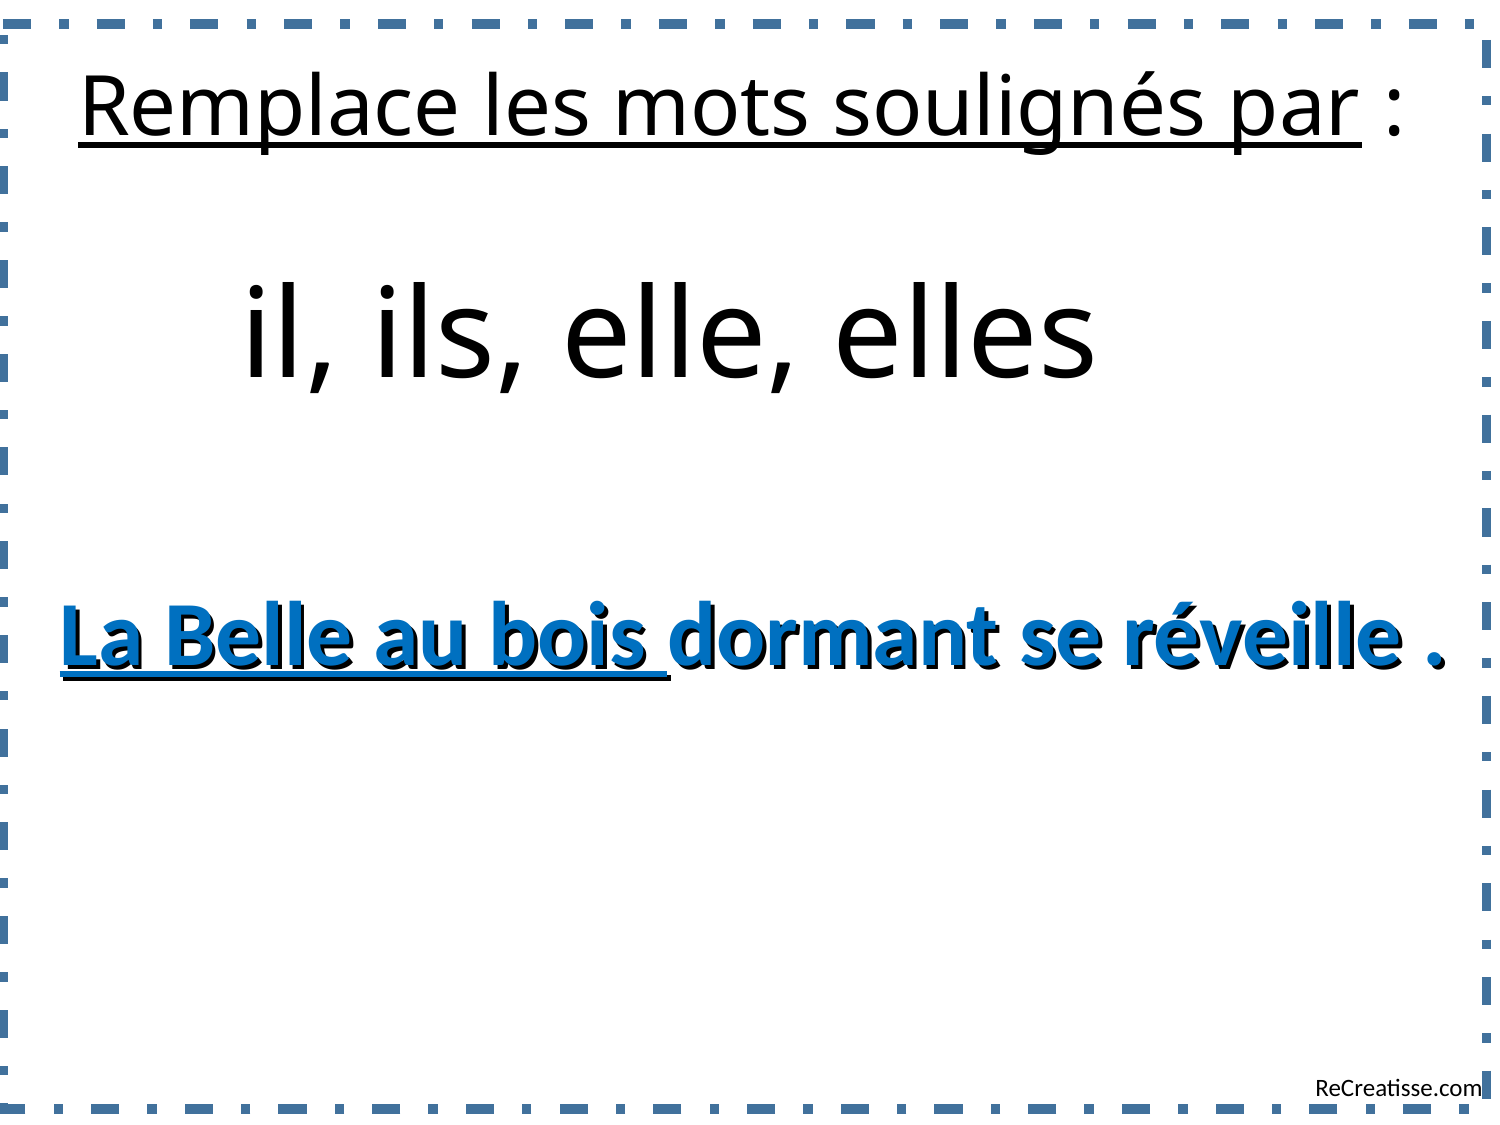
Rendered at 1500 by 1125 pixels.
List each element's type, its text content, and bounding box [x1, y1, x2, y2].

text_box Remplace les mots soulignés par : il, ils, elle, elles [63, 45, 1500, 410]
text_box La Belle au bois dormant se réveille . [45, 567, 1463, 692]
text_box ReCreatisse.com [1300, 1064, 1498, 1109]
